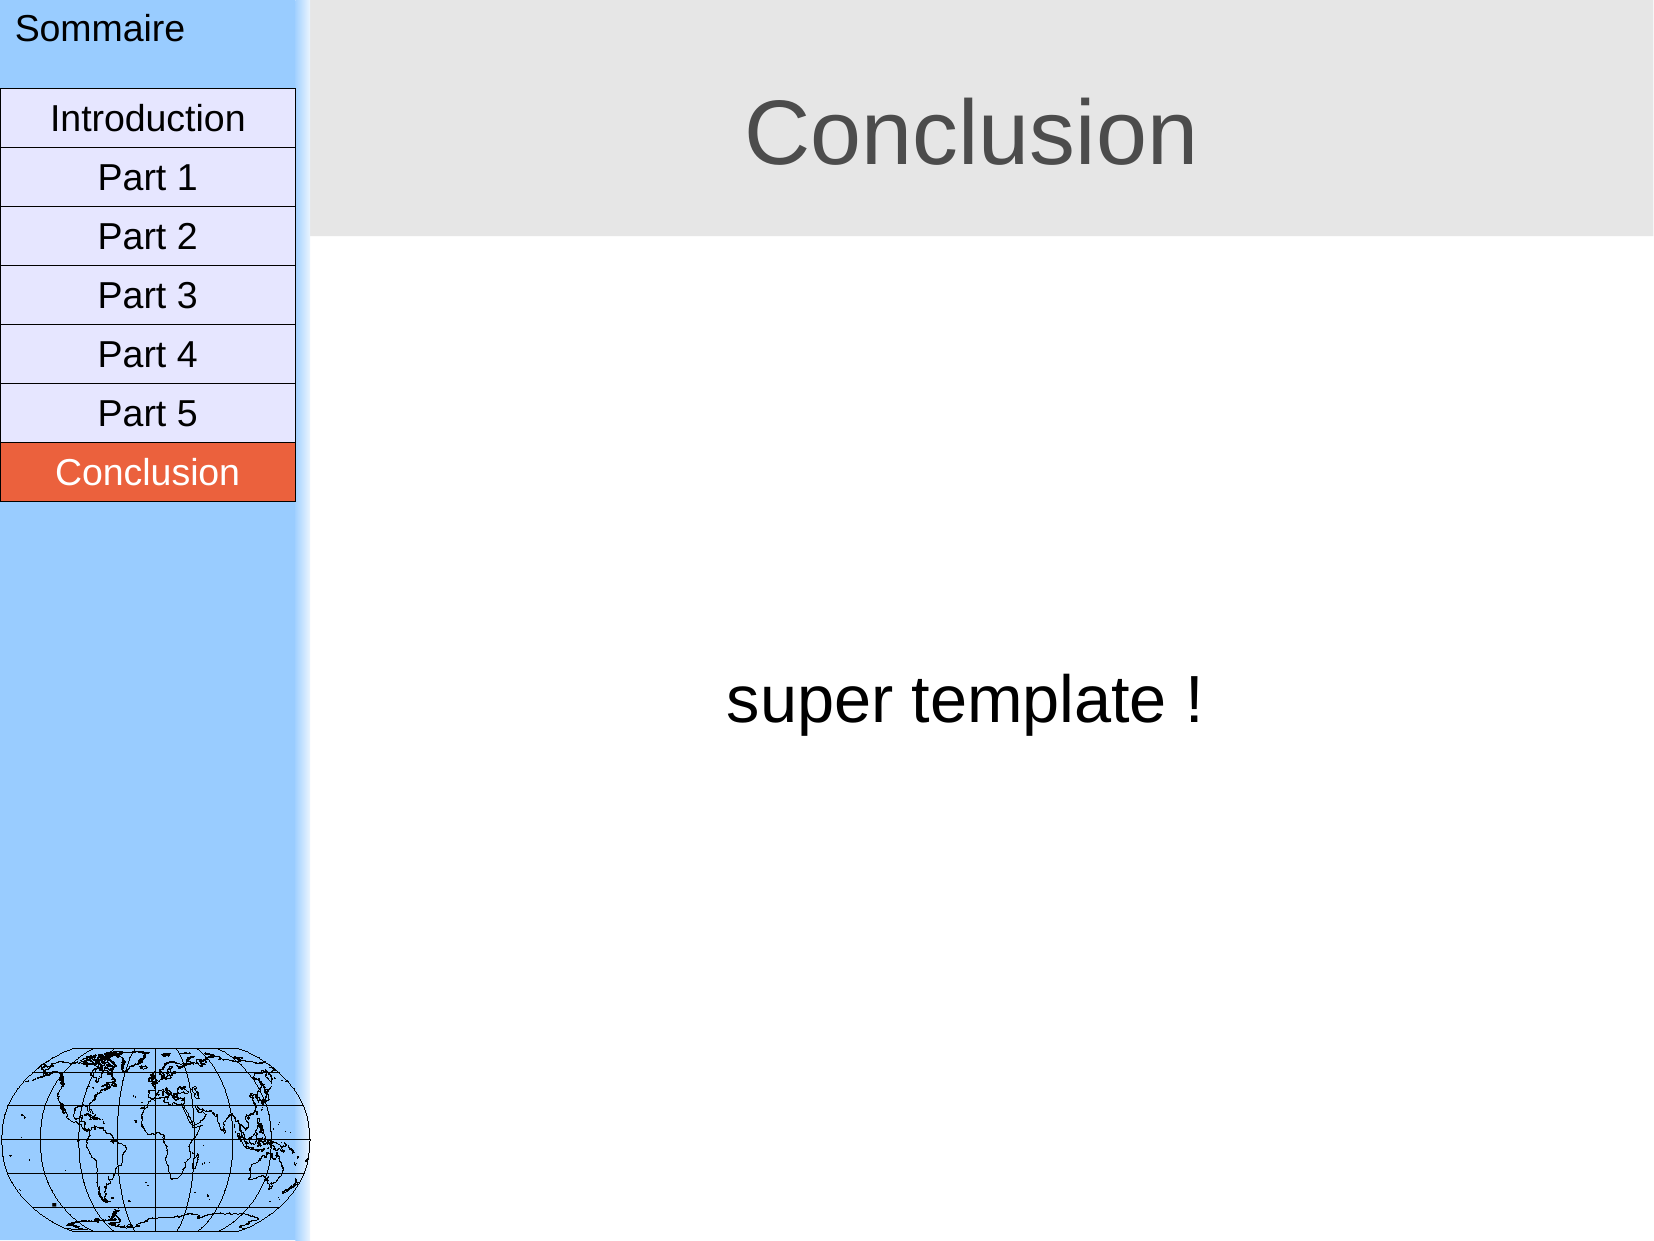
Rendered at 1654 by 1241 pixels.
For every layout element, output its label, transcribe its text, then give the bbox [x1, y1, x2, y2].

subtitle super template ! [324, 290, 1571, 1109]
text_box Part 5 [0, 383, 296, 442]
text_box Conclusion [0, 442, 296, 502]
text_box Part 3 [0, 265, 296, 324]
text_box Sommaire [0, 0, 311, 57]
text_box Part 4 [0, 324, 296, 383]
text_box Part 2 [0, 206, 296, 265]
text_box Introduction [0, 88, 296, 147]
text_box Part 1 [0, 147, 296, 206]
title Conclusion [348, 29, 1595, 237]
